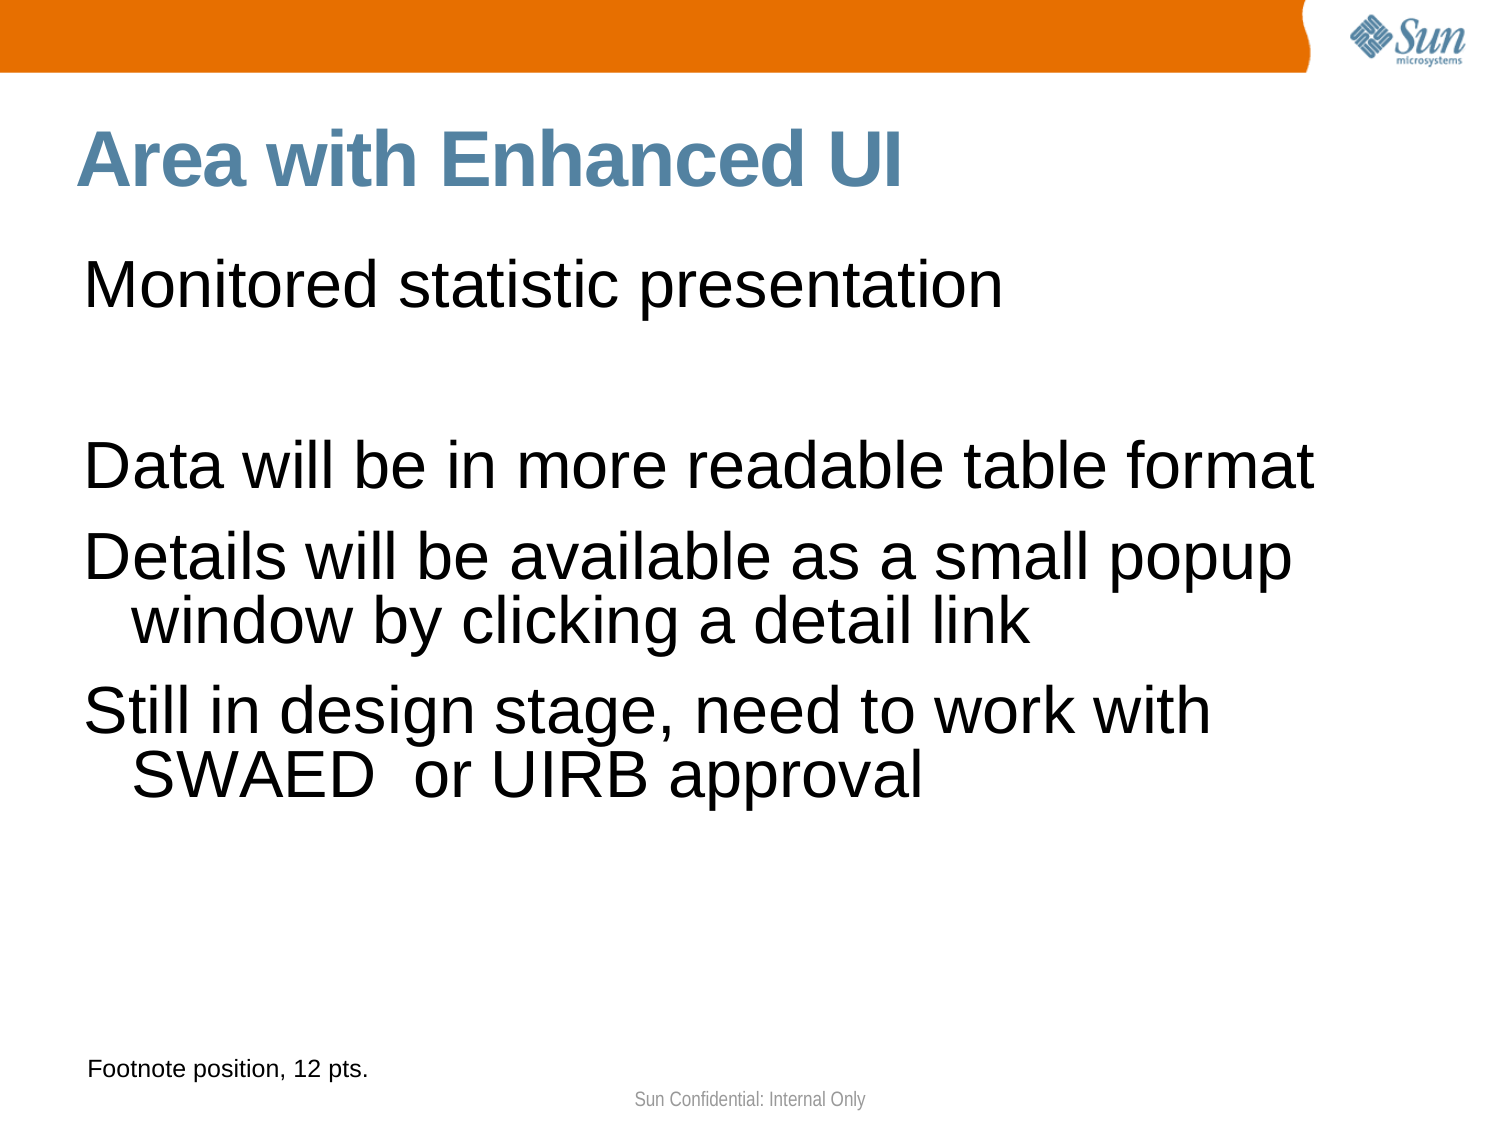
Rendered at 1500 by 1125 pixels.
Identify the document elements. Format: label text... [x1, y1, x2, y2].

title Area with Enhanced UI [75, 122, 1438, 227]
text_box Footnote position, 12 pts. [87, 1027, 1143, 1084]
picture [0, 0, 1500, 75]
list Monitored statistic presentation Data will be in more readable table format Details will be available as a small popup window by clicking a detail link Still in design stage, need to work with SWAED or UIRB approval [64, 257, 1402, 1089]
